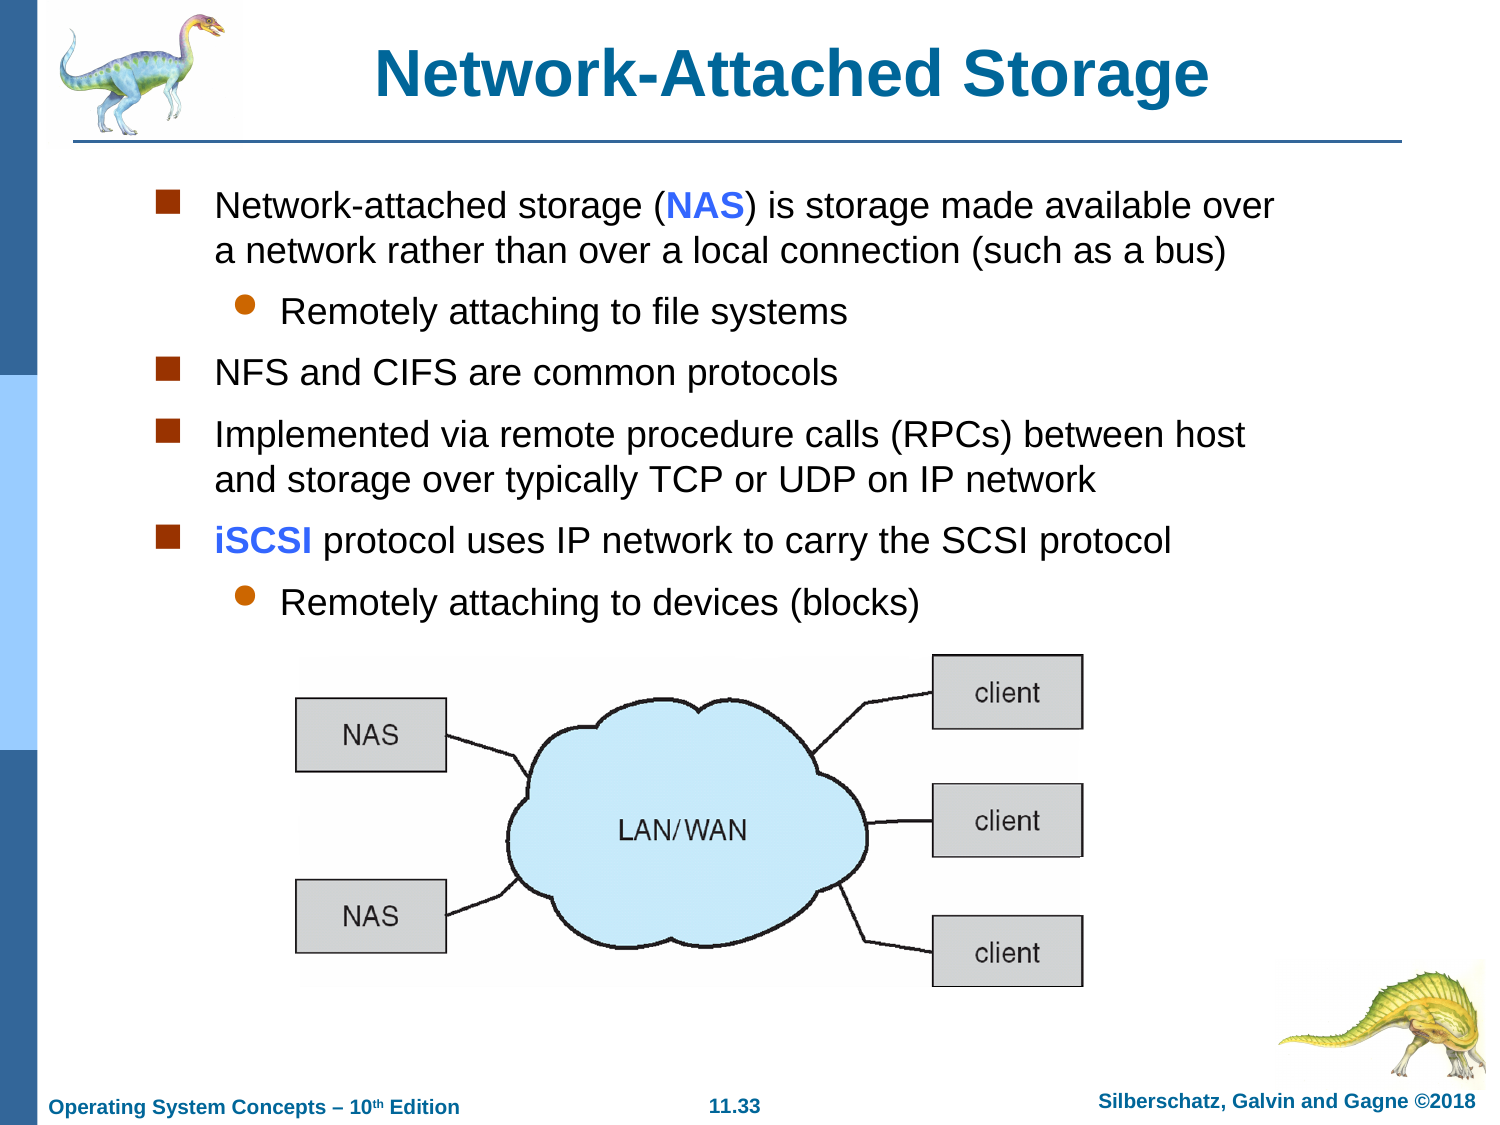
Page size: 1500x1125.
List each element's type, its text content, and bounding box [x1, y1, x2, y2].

picture [46, 0, 243, 149]
list Network-attached storage (NAS) is storage made available over a network rather than over a local connection (such as a bus) Remotely attaching to file systems NFS and CIFS are common protocols Implemented via remote procedure calls (RPCs) between host and storage over typically TCP or UDP on IP network iSCSI protocol uses IP network to carry the SCSI protocol Remotely attaching to devices (blocks) [143, 173, 1299, 917]
picture [295, 653, 1084, 987]
picture [1415, 1093, 1423, 1098]
picture [1275, 959, 1486, 1090]
title Network-Attached Storage [161, 23, 1426, 118]
